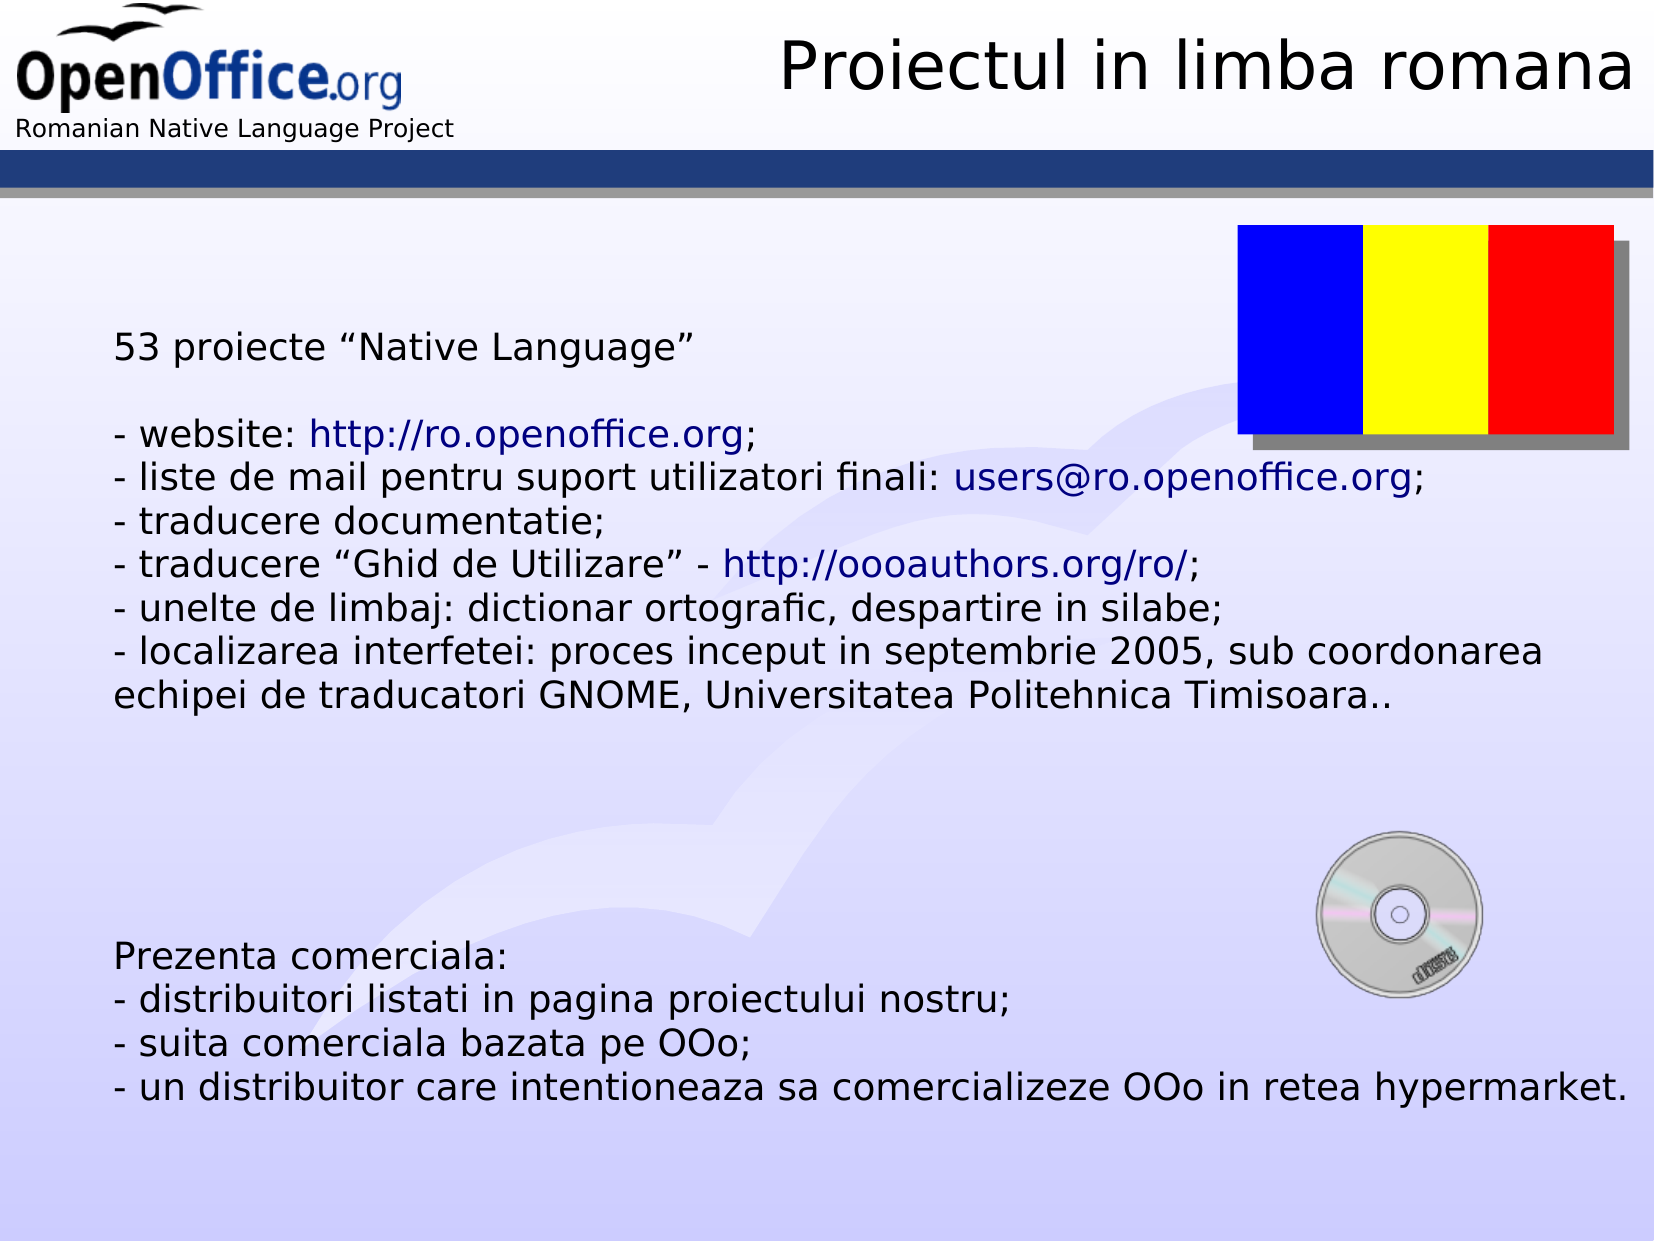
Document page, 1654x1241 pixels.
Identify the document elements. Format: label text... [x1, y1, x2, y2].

text_box Proiectul in limba romana [764, 19, 1654, 113]
picture [17, 3, 401, 107]
text_box [0, 150, 1654, 199]
text_box [1237, 225, 1630, 451]
text_box 53 proiecte “Native Language” - website: http://ro.openoffice.org; - liste de mail pentru suport utilizatori finali: users@ro.openoffice.org; - traducere documentatie; - traducere “Ghid de Utilizare” - http://oooauthors.org/ro/; - unelte de limbaj: dictionar ortografic, despartire in silabe; - localizarea interfetei: proces inceput in septembrie 2005, sub coordonarea echipei de traducatori GNOME, Universitatea Politehnica Timisoara.. Prezenta comerciala: - distribuitori listati in pagina proiectului nostru; - suita comerciala bazata pe OOo; - un distribuitor care intentioneaza sa comercializeze OOo in retea hypermarket. [98, 317, 1612, 1117]
text_box Romanian Native Language Project [0, 107, 471, 152]
picture [1300, 812, 1501, 1013]
